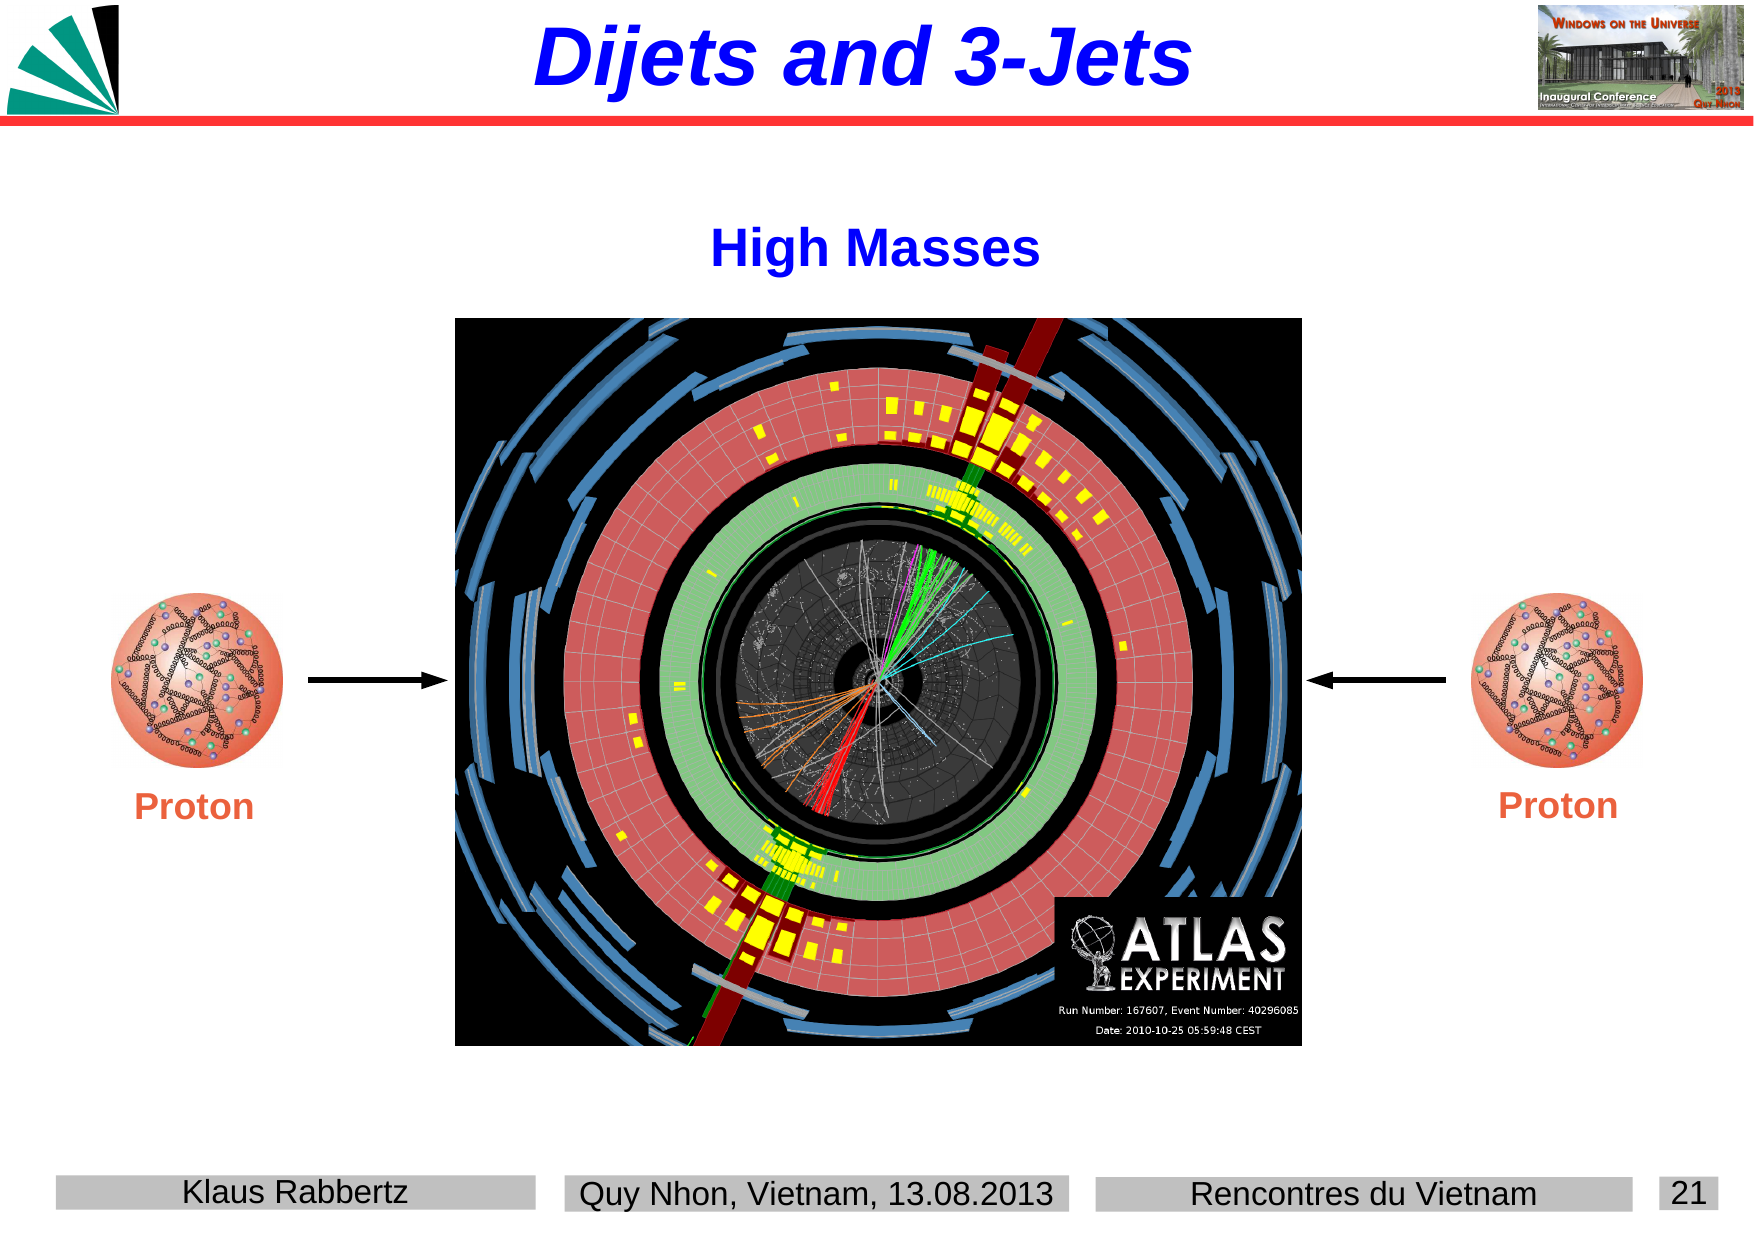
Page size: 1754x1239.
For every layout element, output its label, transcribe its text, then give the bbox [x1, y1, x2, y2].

picture [7, 5, 119, 116]
text_box Proton [1486, 778, 1632, 834]
picture [1606, 5, 1744, 110]
picture [111, 593, 283, 769]
title Dijets and 3-Jets [123, 0, 1606, 114]
picture [455, 318, 1302, 1046]
text_box High Masses [698, 212, 1055, 285]
picture [1471, 593, 1643, 769]
text_box Proton [122, 779, 269, 834]
